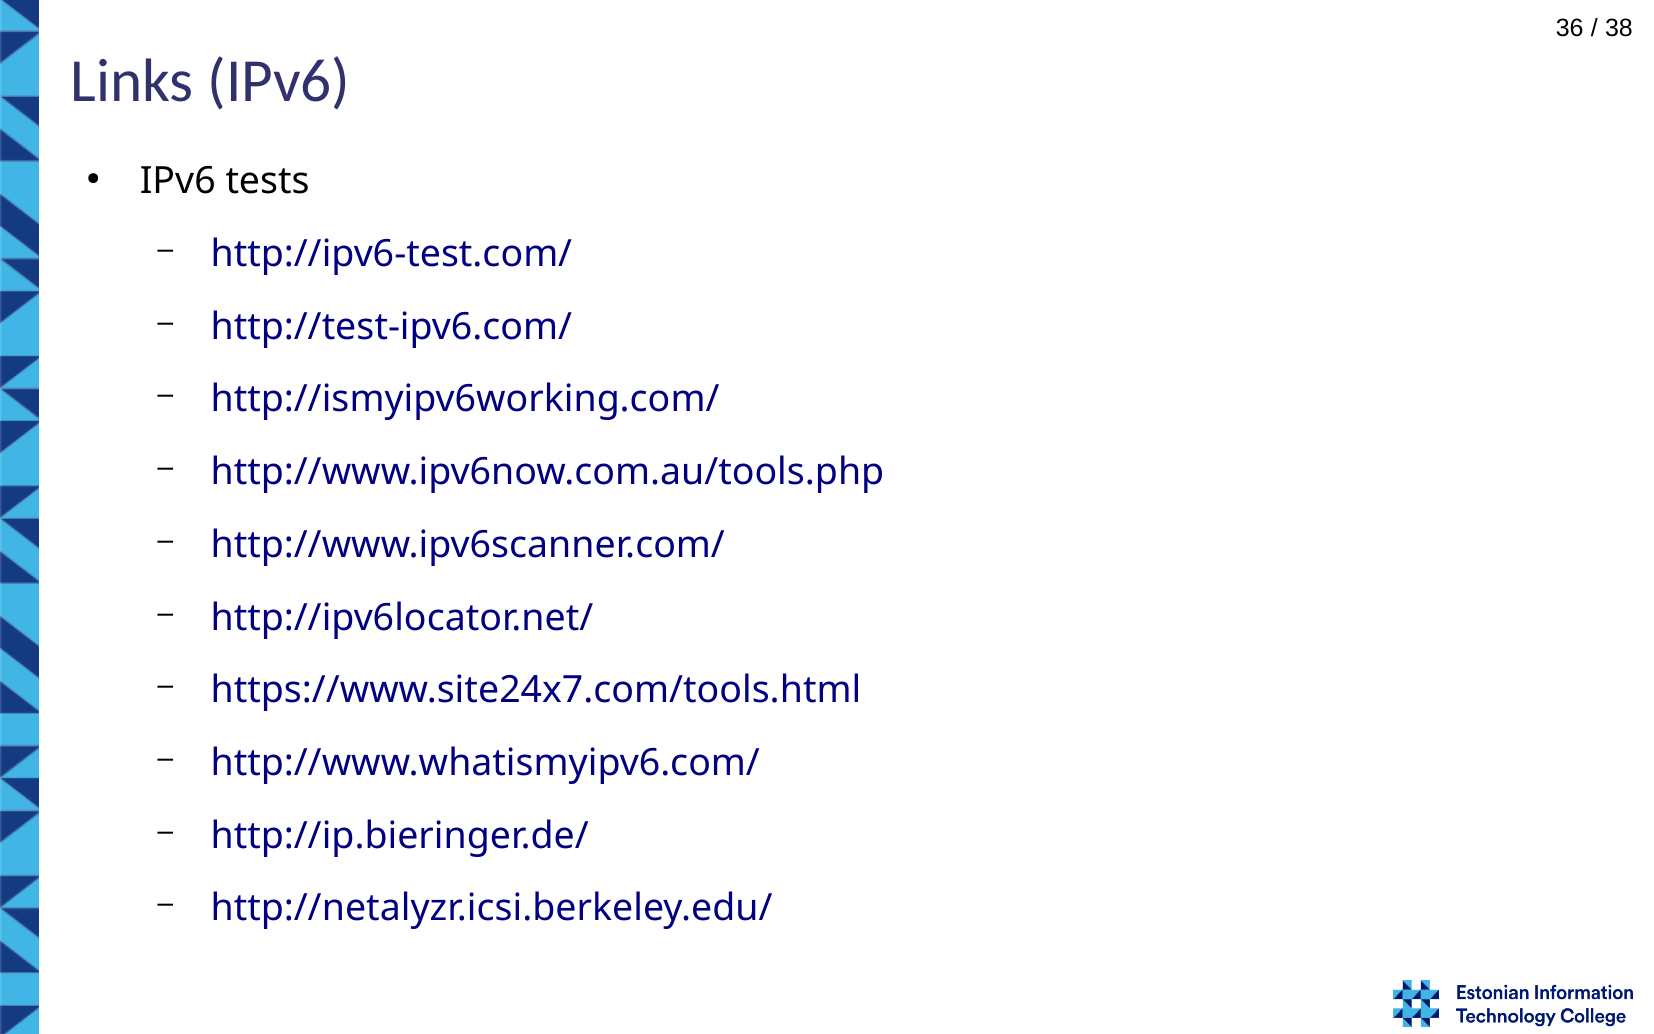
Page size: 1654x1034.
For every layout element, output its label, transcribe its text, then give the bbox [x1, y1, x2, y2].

picture [1393, 980, 1633, 1027]
list IPv6 tests http://ipv6-test.com/ http://test-ipv6.com/ http://ismyipv6working.com/ http://www.ipv6now.com.au/tools.php http://www.ipv6scanner.com/ http://ipv6locator.net/ https://www.site24x7.com/tools.html http://www.whatismyipv6.com/ http://ip.bieringer.de/ http://netalyzr.icsi.berkeley.edu/ [68, 153, 1630, 957]
title Links (IPv6) [70, 41, 1630, 130]
